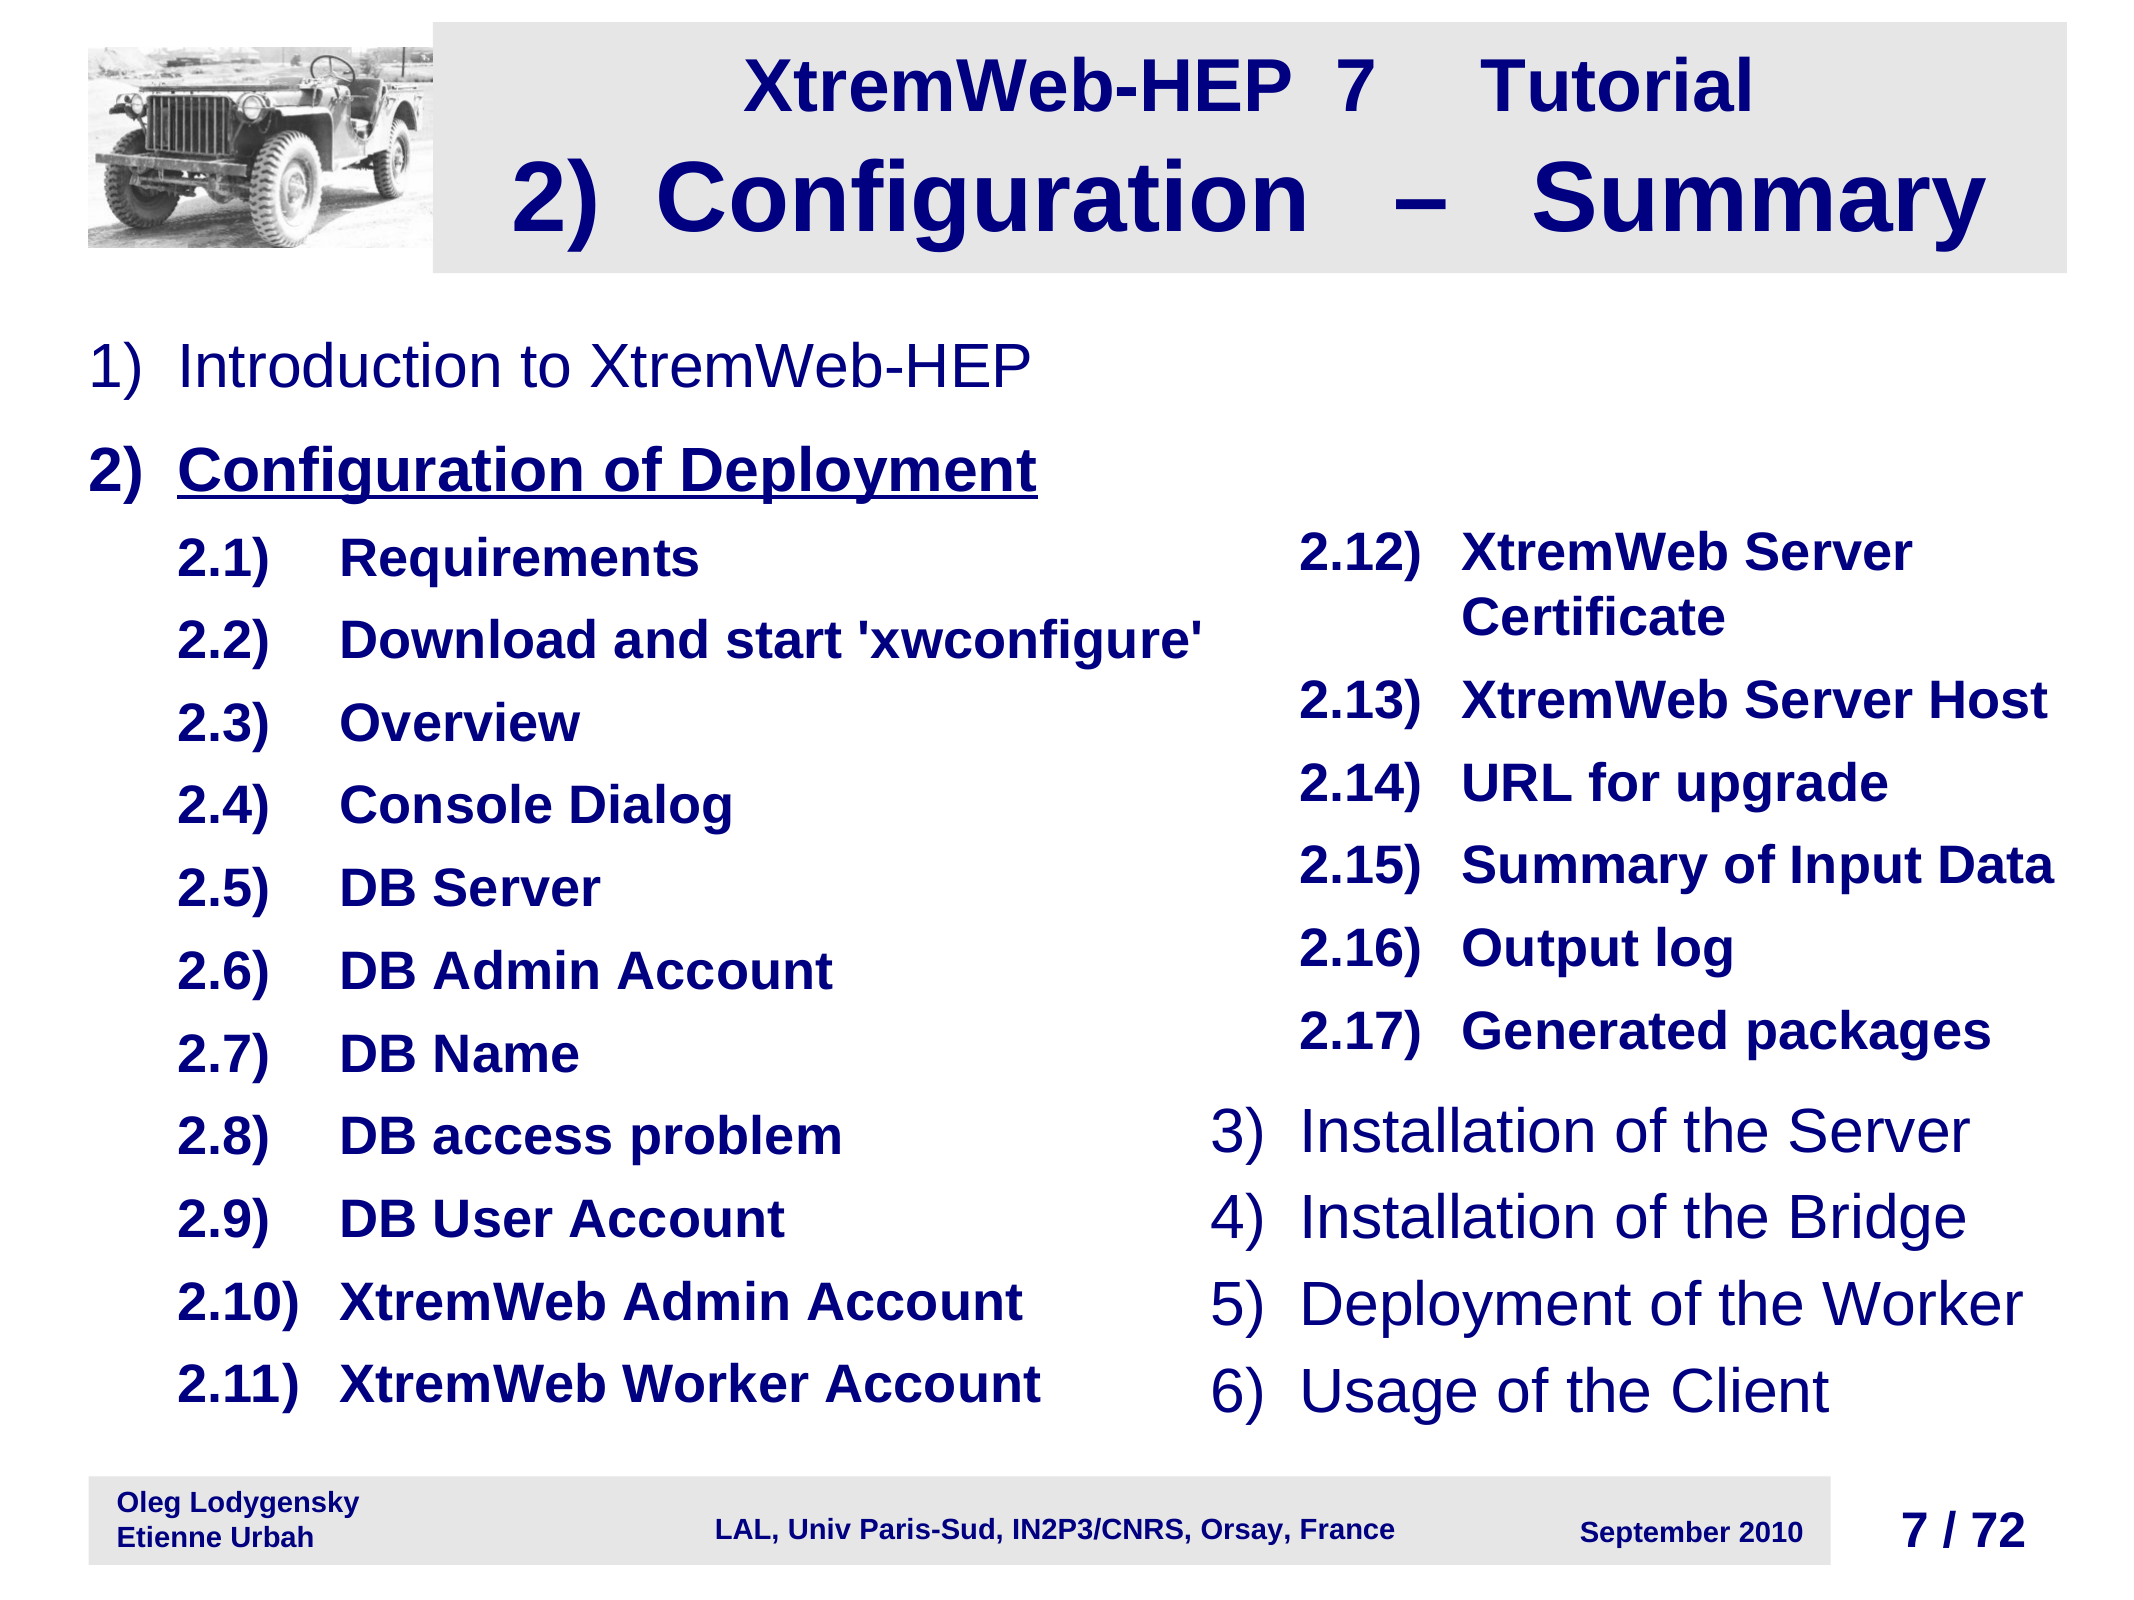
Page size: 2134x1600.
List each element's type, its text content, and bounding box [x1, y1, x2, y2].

text_box Introduction to XtremWeb-HEP Configuration of Deployment Requirements Download and start 'xwconfigure' Overview Console Dialog DB Server DB Admin Account DB Name DB access problem DB User Account XtremWeb Admin Account XtremWeb Worker Account [88, 324, 1255, 1428]
text_box XtremWeb Server Certificate XtremWeb Server Host URL for upgrade Summary of Input Data Output log Generated packages Installation of the Server Installation of the Bridge Deployment of the Worker Usage of the Client [1210, 516, 2067, 1433]
picture [88, 47, 433, 248]
title 2) Configuration – Summary [442, 118, 2067, 266]
